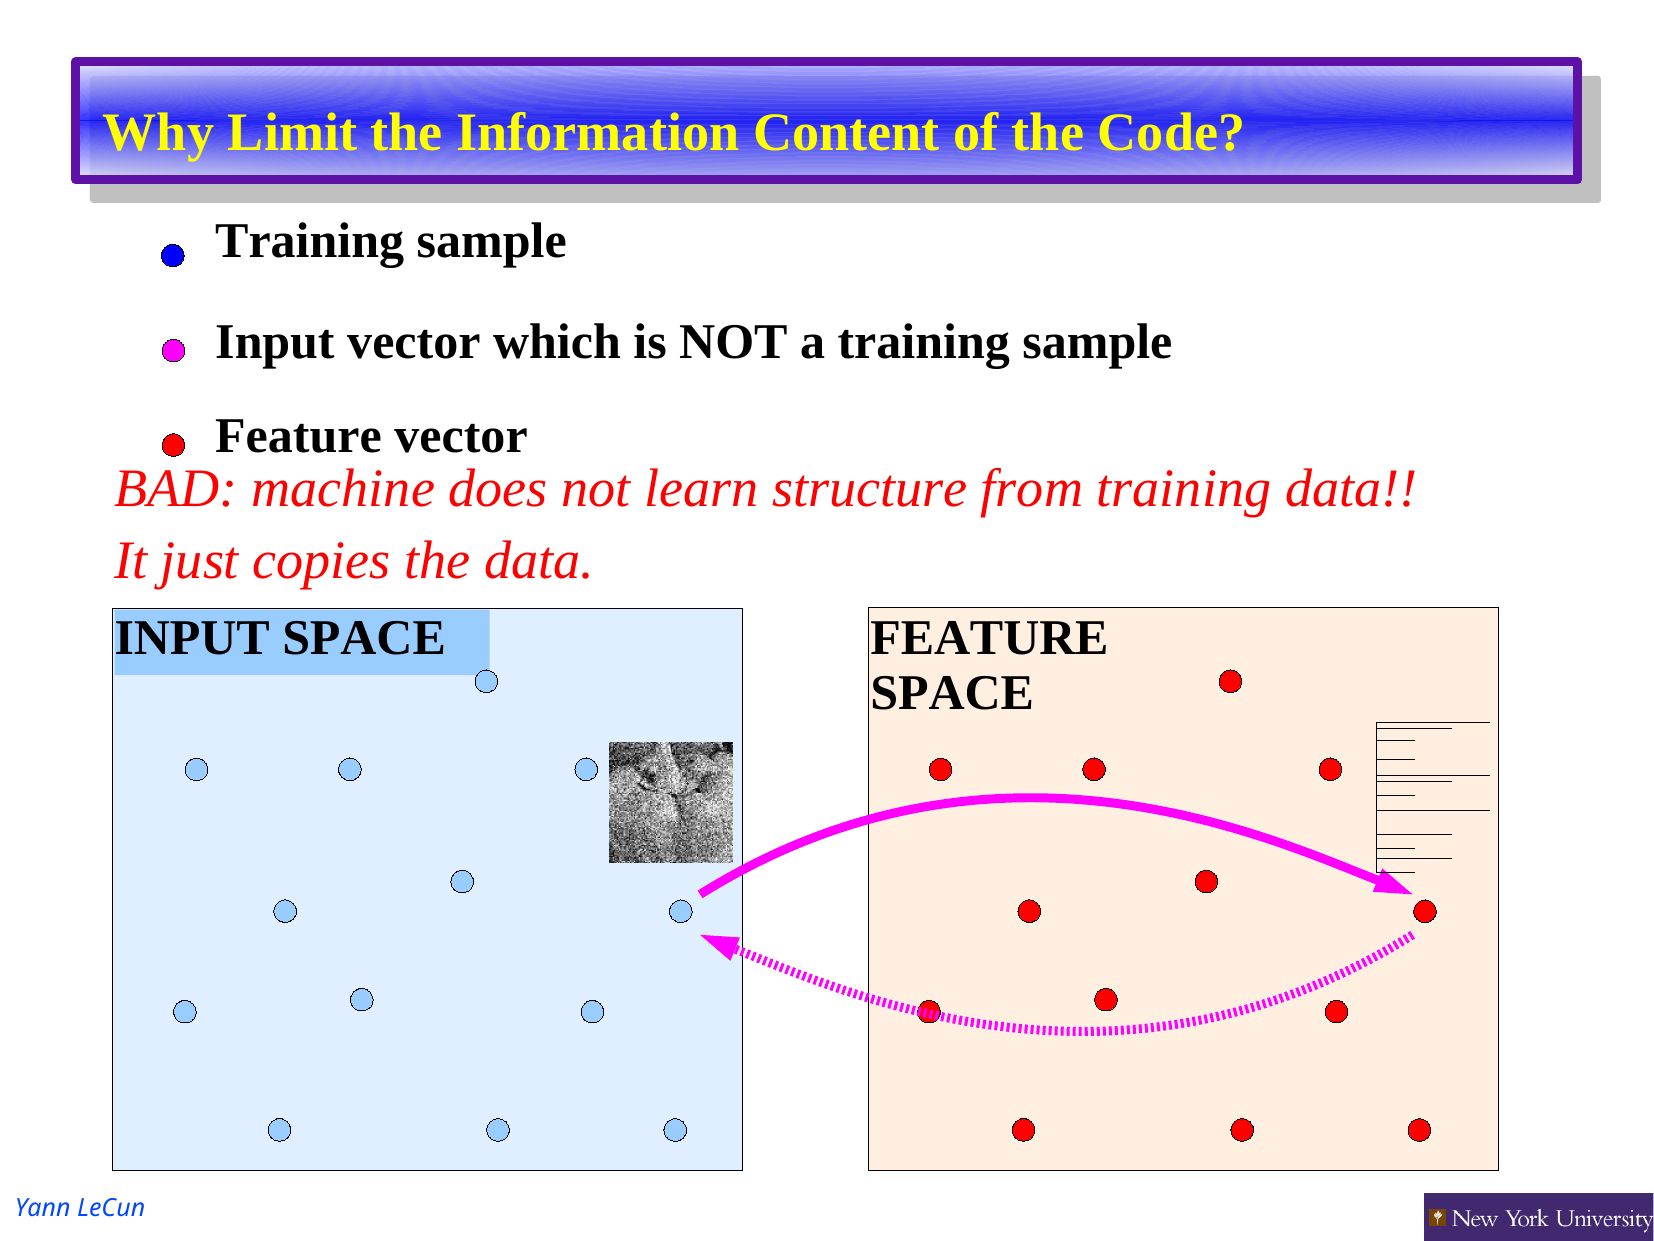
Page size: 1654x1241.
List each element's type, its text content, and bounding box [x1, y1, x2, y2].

picture [1424, 1193, 1654, 1241]
text_box [161, 244, 185, 267]
text_box INPUT SPACE [114, 609, 490, 676]
text_box [868, 607, 1499, 1171]
picture [609, 742, 733, 863]
title Why Limit the Information Content of the Code? [75, 61, 1578, 180]
text_box FEATURE SPACE [870, 609, 1246, 741]
text_box [162, 433, 185, 457]
text_box BAD: machine does not learn structure from training data!! It just copies the data. [114, 458, 1463, 600]
text_box Feature vector [215, 408, 741, 458]
text_box [112, 608, 743, 1171]
text_box [162, 339, 185, 362]
text_box Input vector which is NOT a training sample [215, 313, 1463, 379]
text_box Training sample [215, 213, 741, 279]
